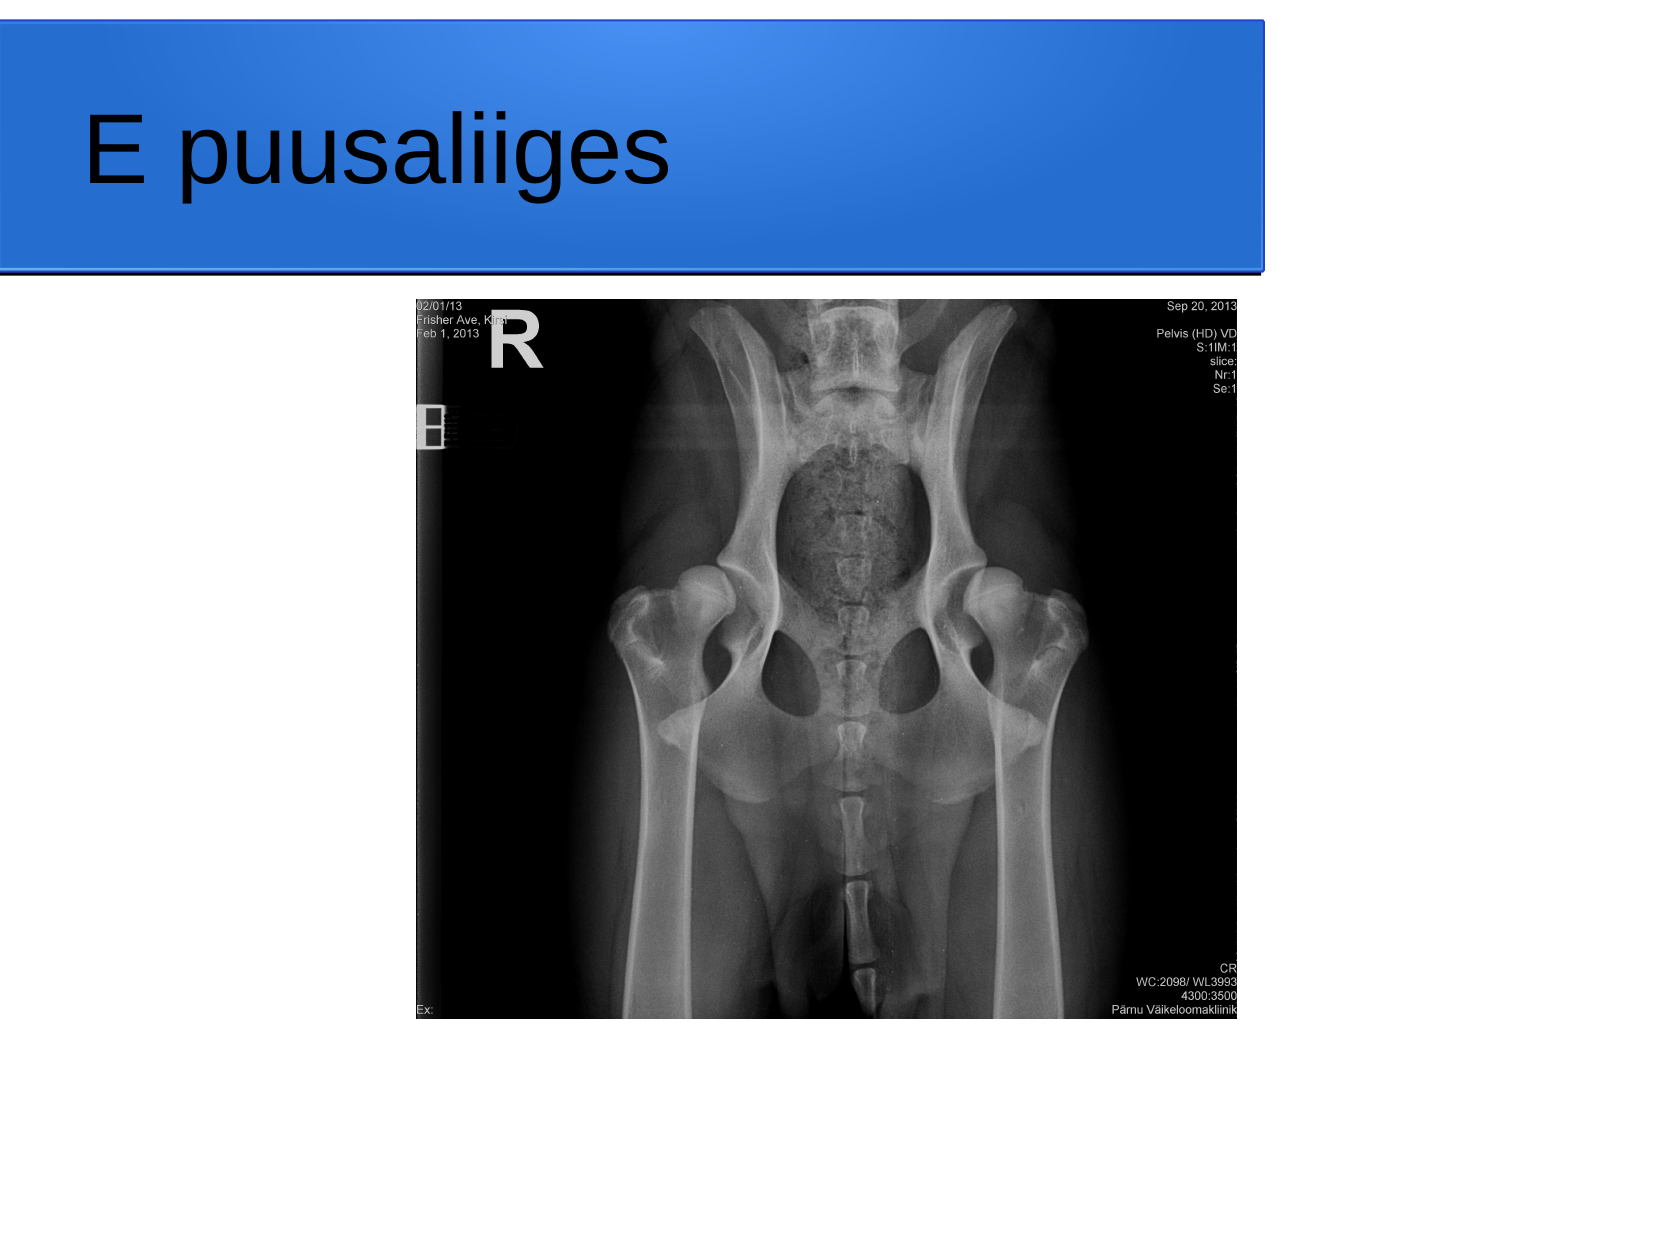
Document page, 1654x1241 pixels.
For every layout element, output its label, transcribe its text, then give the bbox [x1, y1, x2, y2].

picture [416, 299, 1237, 1019]
title E puusaliiges [82, 47, 1235, 252]
